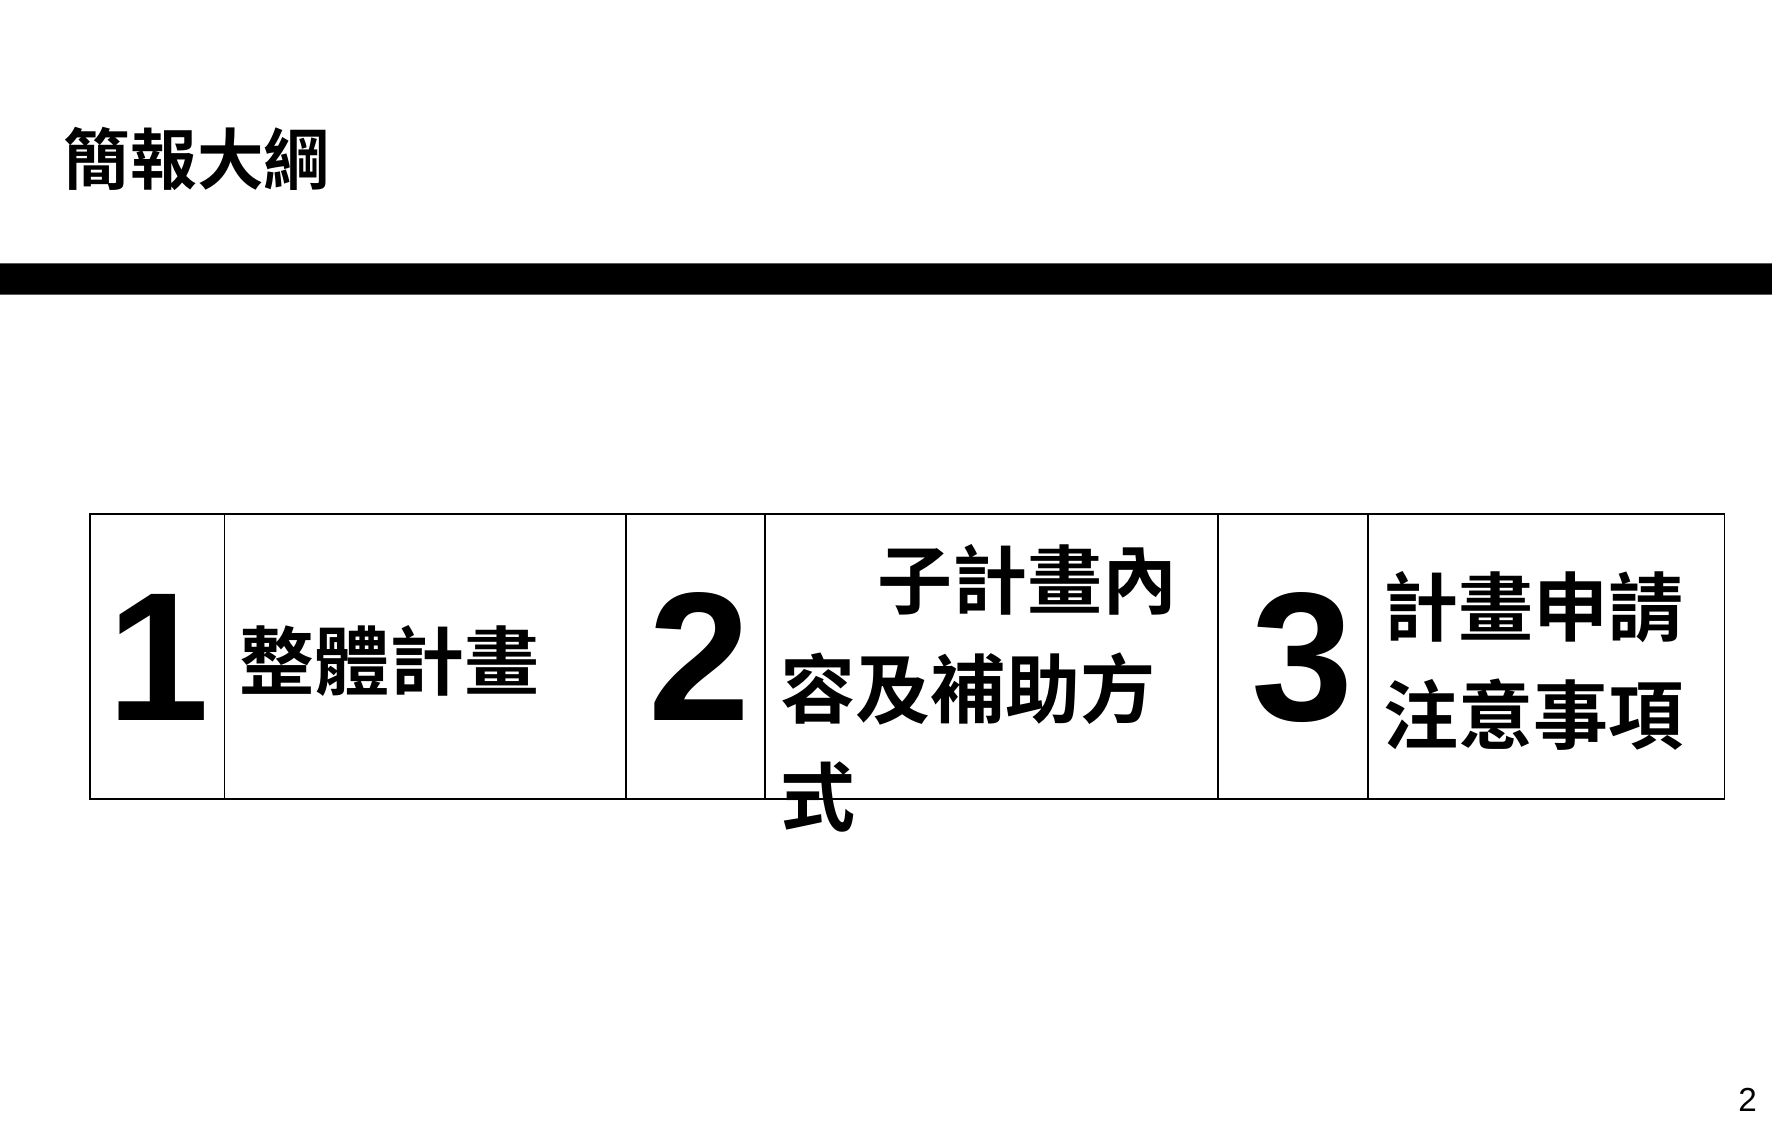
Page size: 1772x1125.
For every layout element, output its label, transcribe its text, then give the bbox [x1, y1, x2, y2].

table_header 整體計畫 [225, 515, 625, 798]
table_header 計畫申請注意事項 [1369, 515, 1724, 798]
table_header 子計畫內容及補助方式 [766, 515, 1217, 798]
table_header 3 [1219, 515, 1367, 798]
slide_number <編號> [1358, 1070, 1772, 1125]
text_box 簡報大綱 [49, 80, 1398, 235]
table_header 2 [627, 515, 764, 798]
table_header 1 [91, 515, 224, 798]
